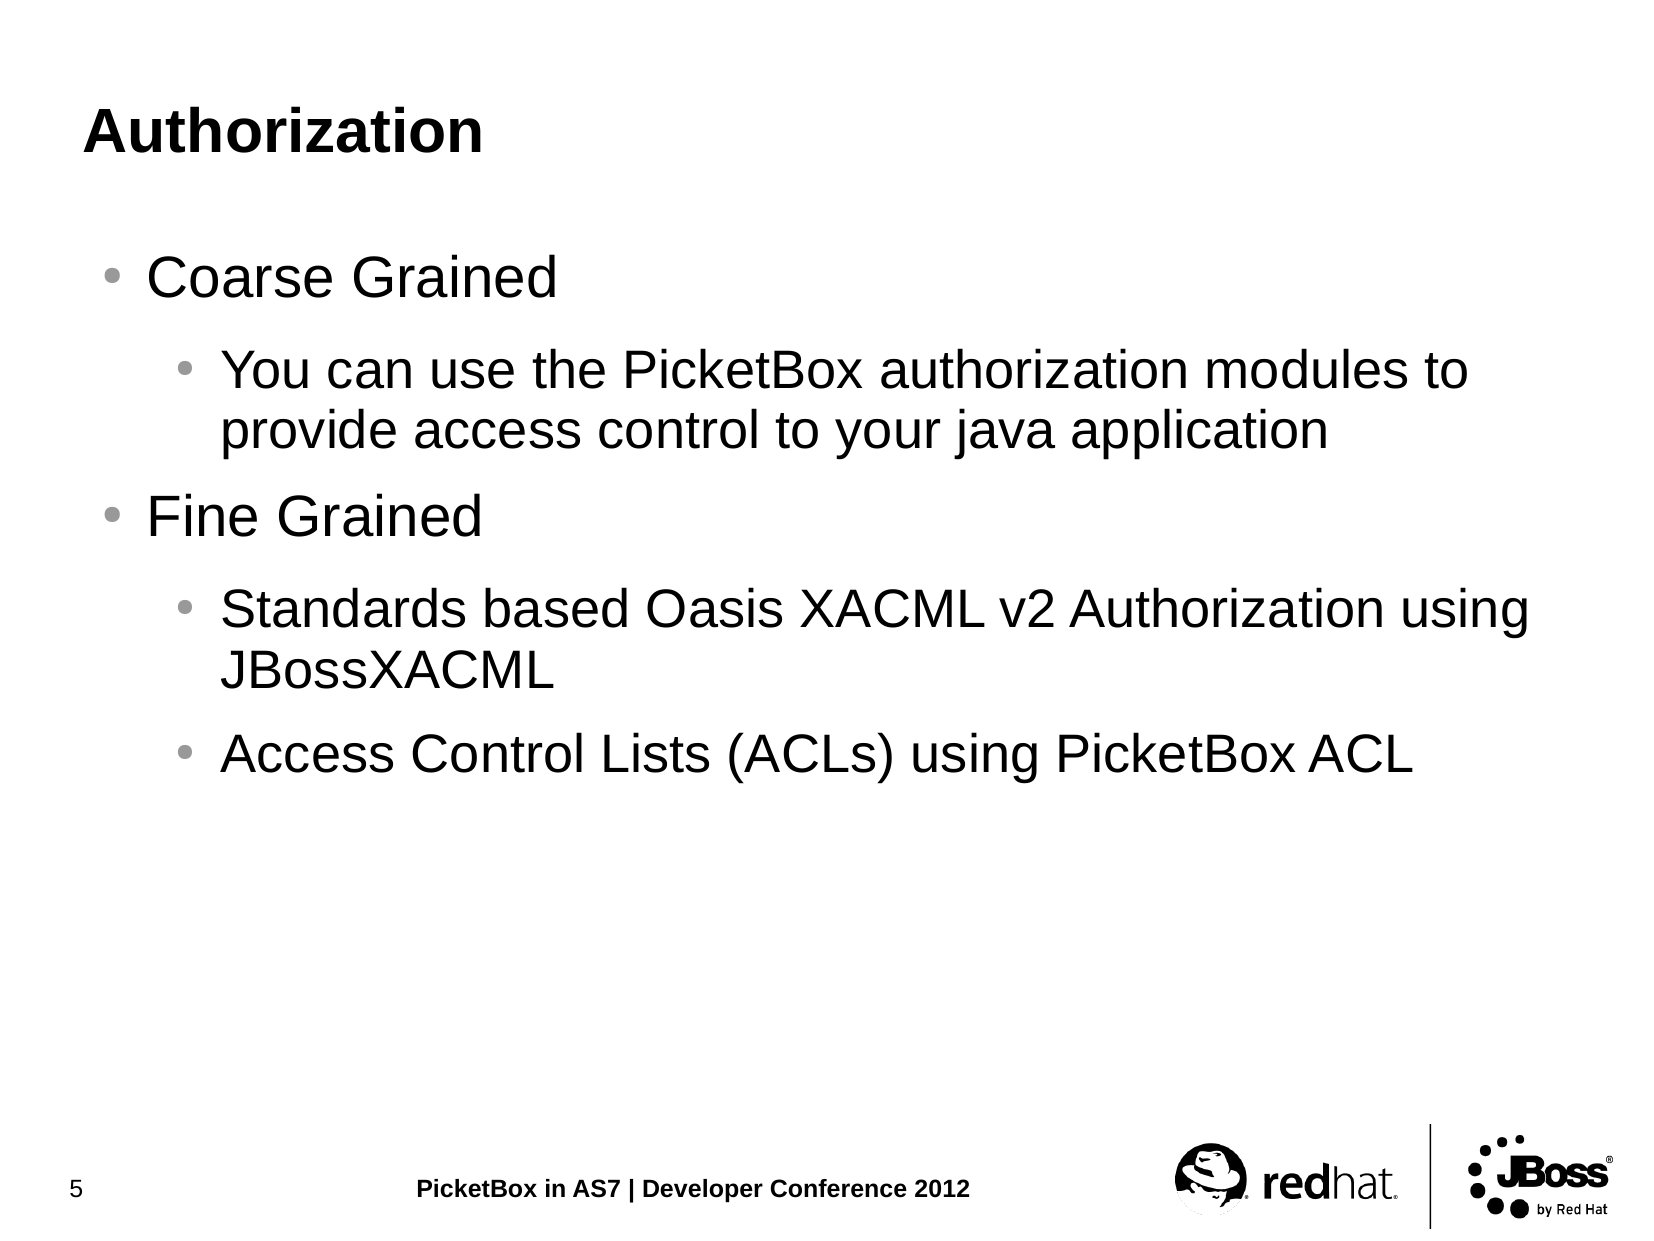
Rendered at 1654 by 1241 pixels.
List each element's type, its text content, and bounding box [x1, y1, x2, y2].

list Coarse Grained You can use the PicketBox authorization modules to provide access control to your java application Fine Grained Standards based Oasis XACML v2 Authorization using JBossXACML Access Control Lists (ACLs) using PicketBox ACL [86, 244, 1576, 1039]
title Authorization [82, 37, 1571, 226]
picture [1175, 1124, 1613, 1229]
